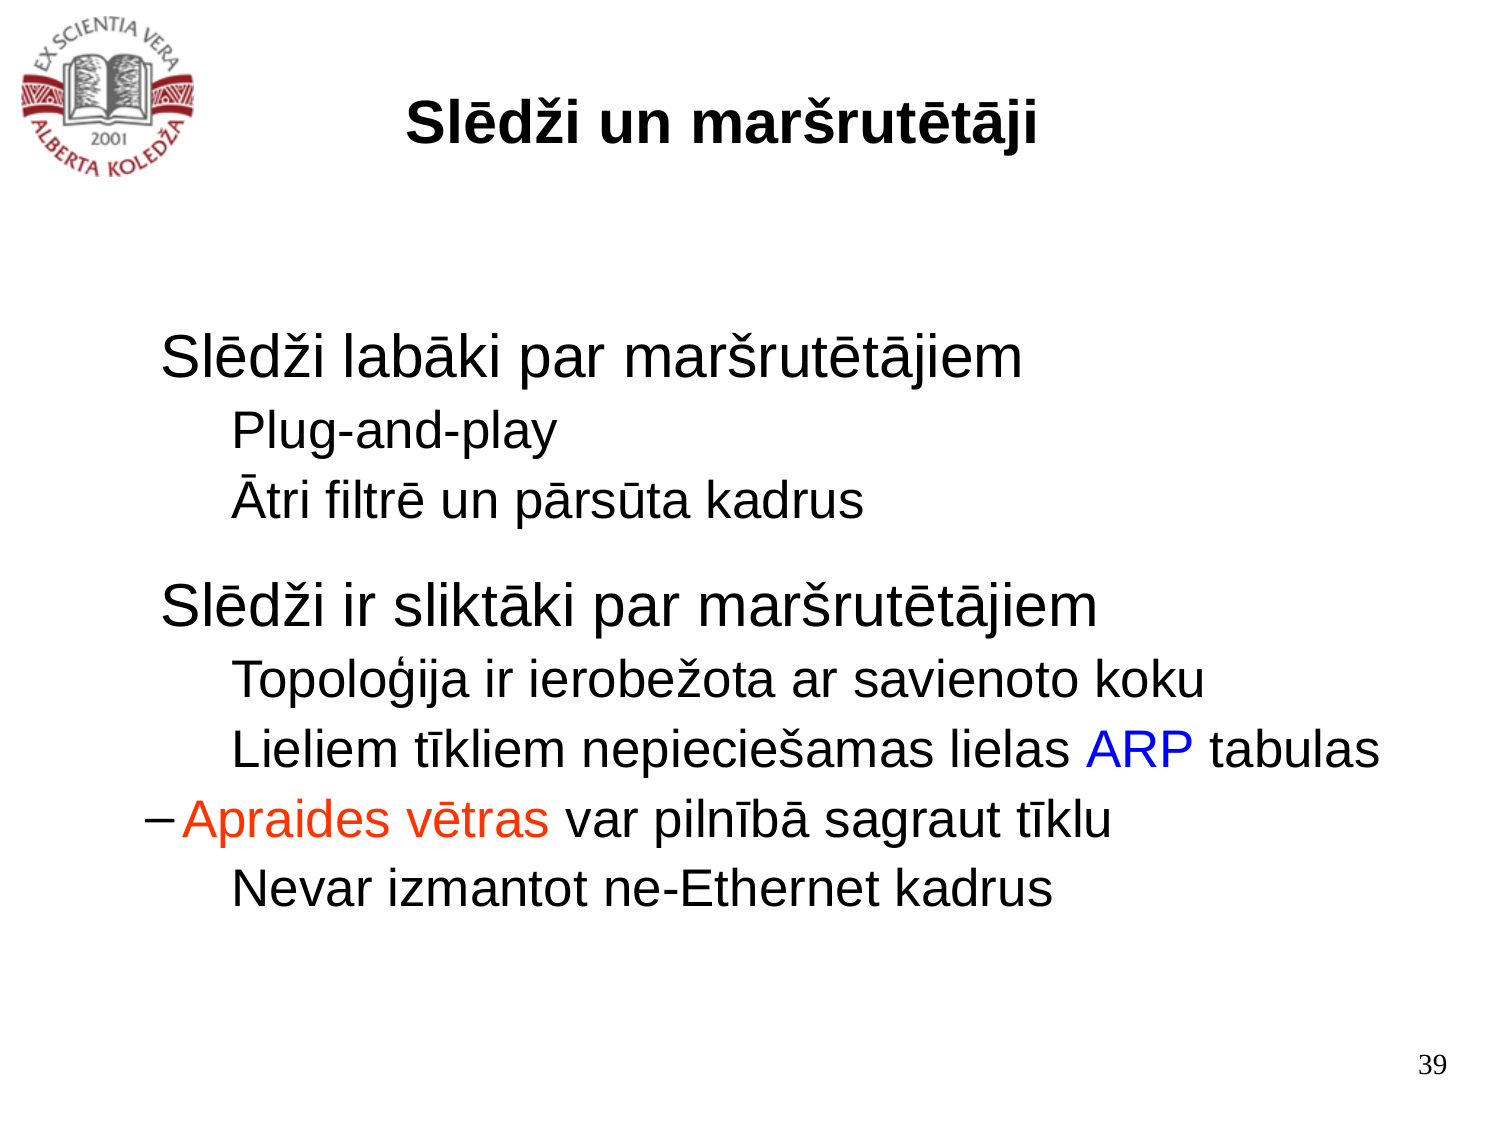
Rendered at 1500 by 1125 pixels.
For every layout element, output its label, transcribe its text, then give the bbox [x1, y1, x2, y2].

list Slēdži labāki par maršrutētājiem Plug-and-play Ātri filtrē un pārsūta kadrus Slēdži ir sliktāki par maršrutētājiem Topoloģija ir ierobežota ar savienoto koku Lieliem tīkliem nepieciešamas lielas ARP tabulas Apraides vētras var pilnībā sagraut tīklu Nevar izmantot ne-Ethernet kadrus [74, 200, 1463, 1101]
title Slēdži un maršrutētāji [50, 62, 1374, 175]
picture [21, 16, 194, 177]
